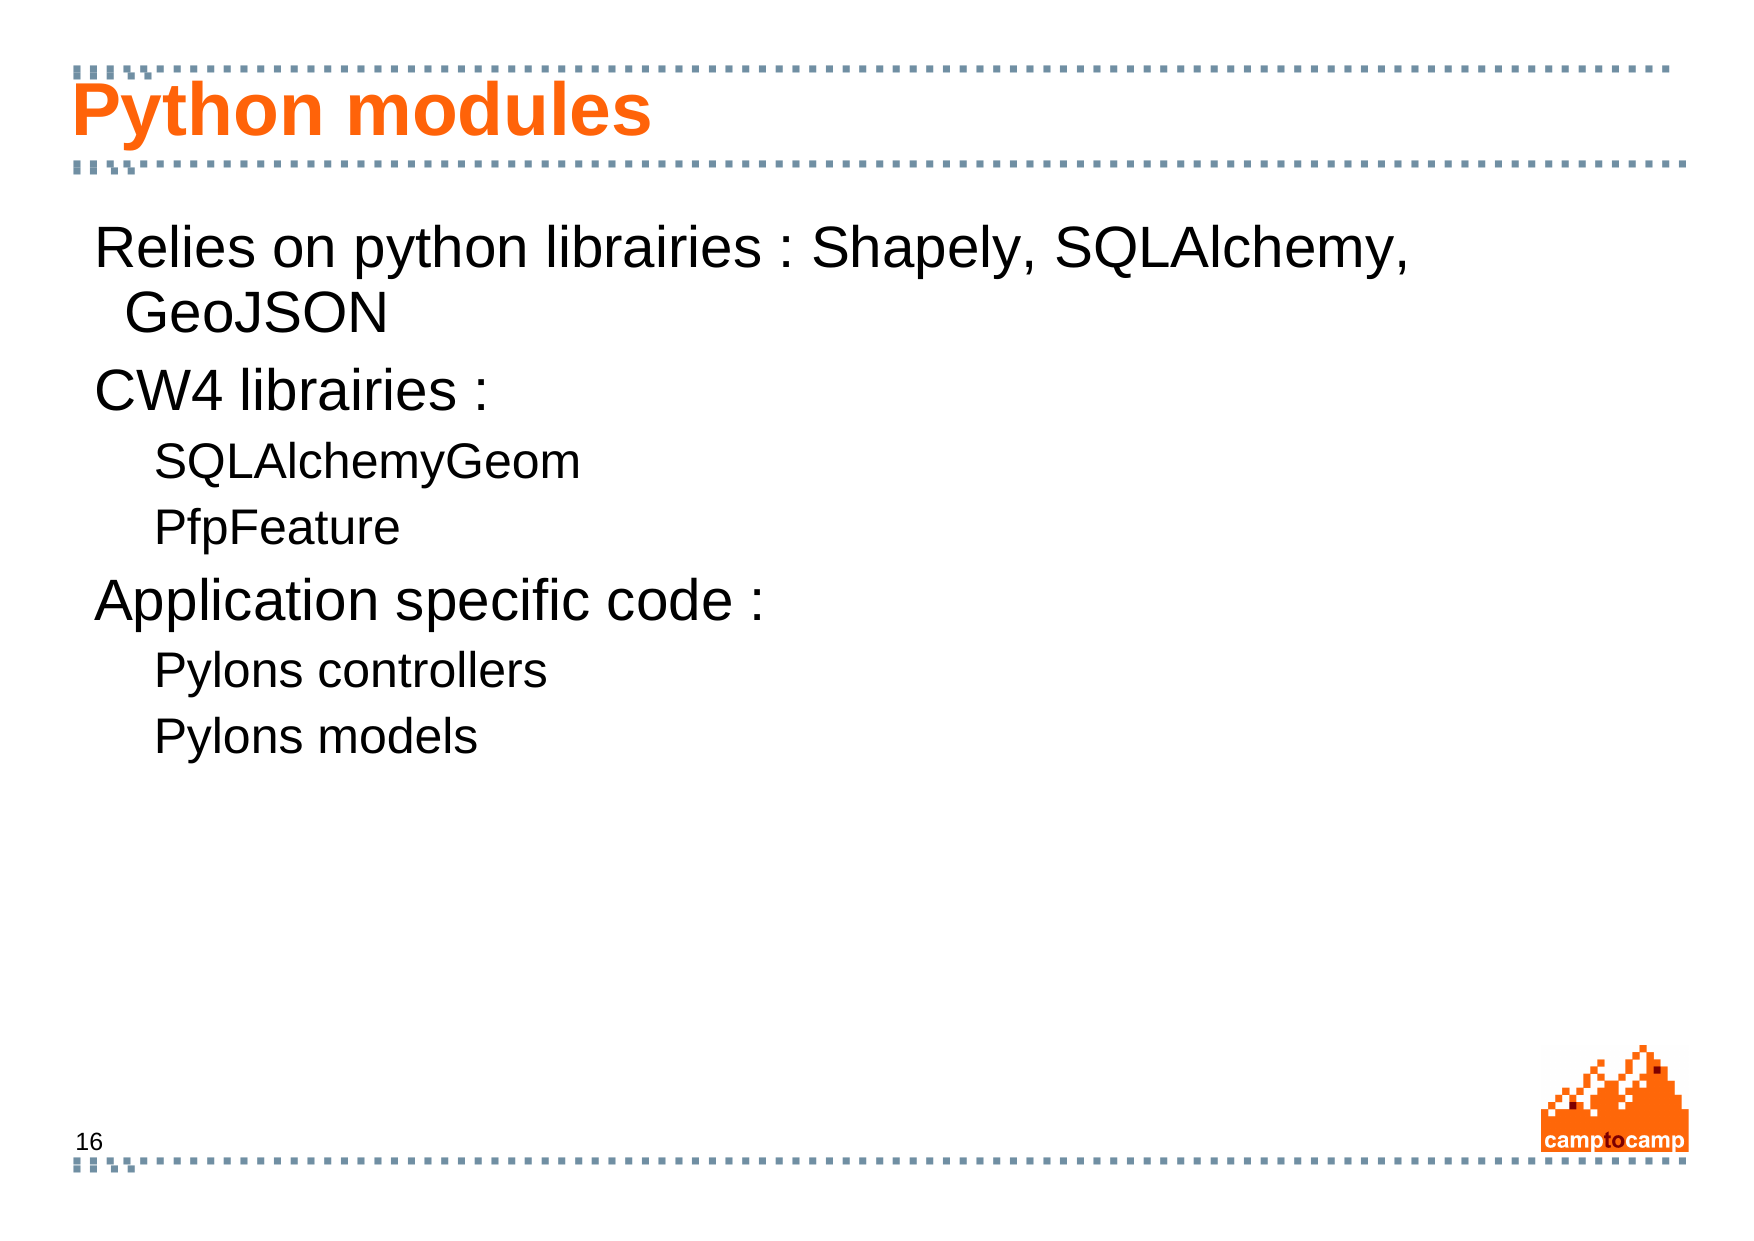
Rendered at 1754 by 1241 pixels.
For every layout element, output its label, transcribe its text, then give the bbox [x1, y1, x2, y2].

list Relies on python librairies : Shapely, SQLAlchemy, GeoJSON CW4 librairies : SQLAlchemyGeom PfpFeature Application specific code : Pylons controllers Pylons models [94, 215, 1654, 1031]
title Python modules [71, 67, 1689, 152]
picture [1541, 1045, 1689, 1152]
